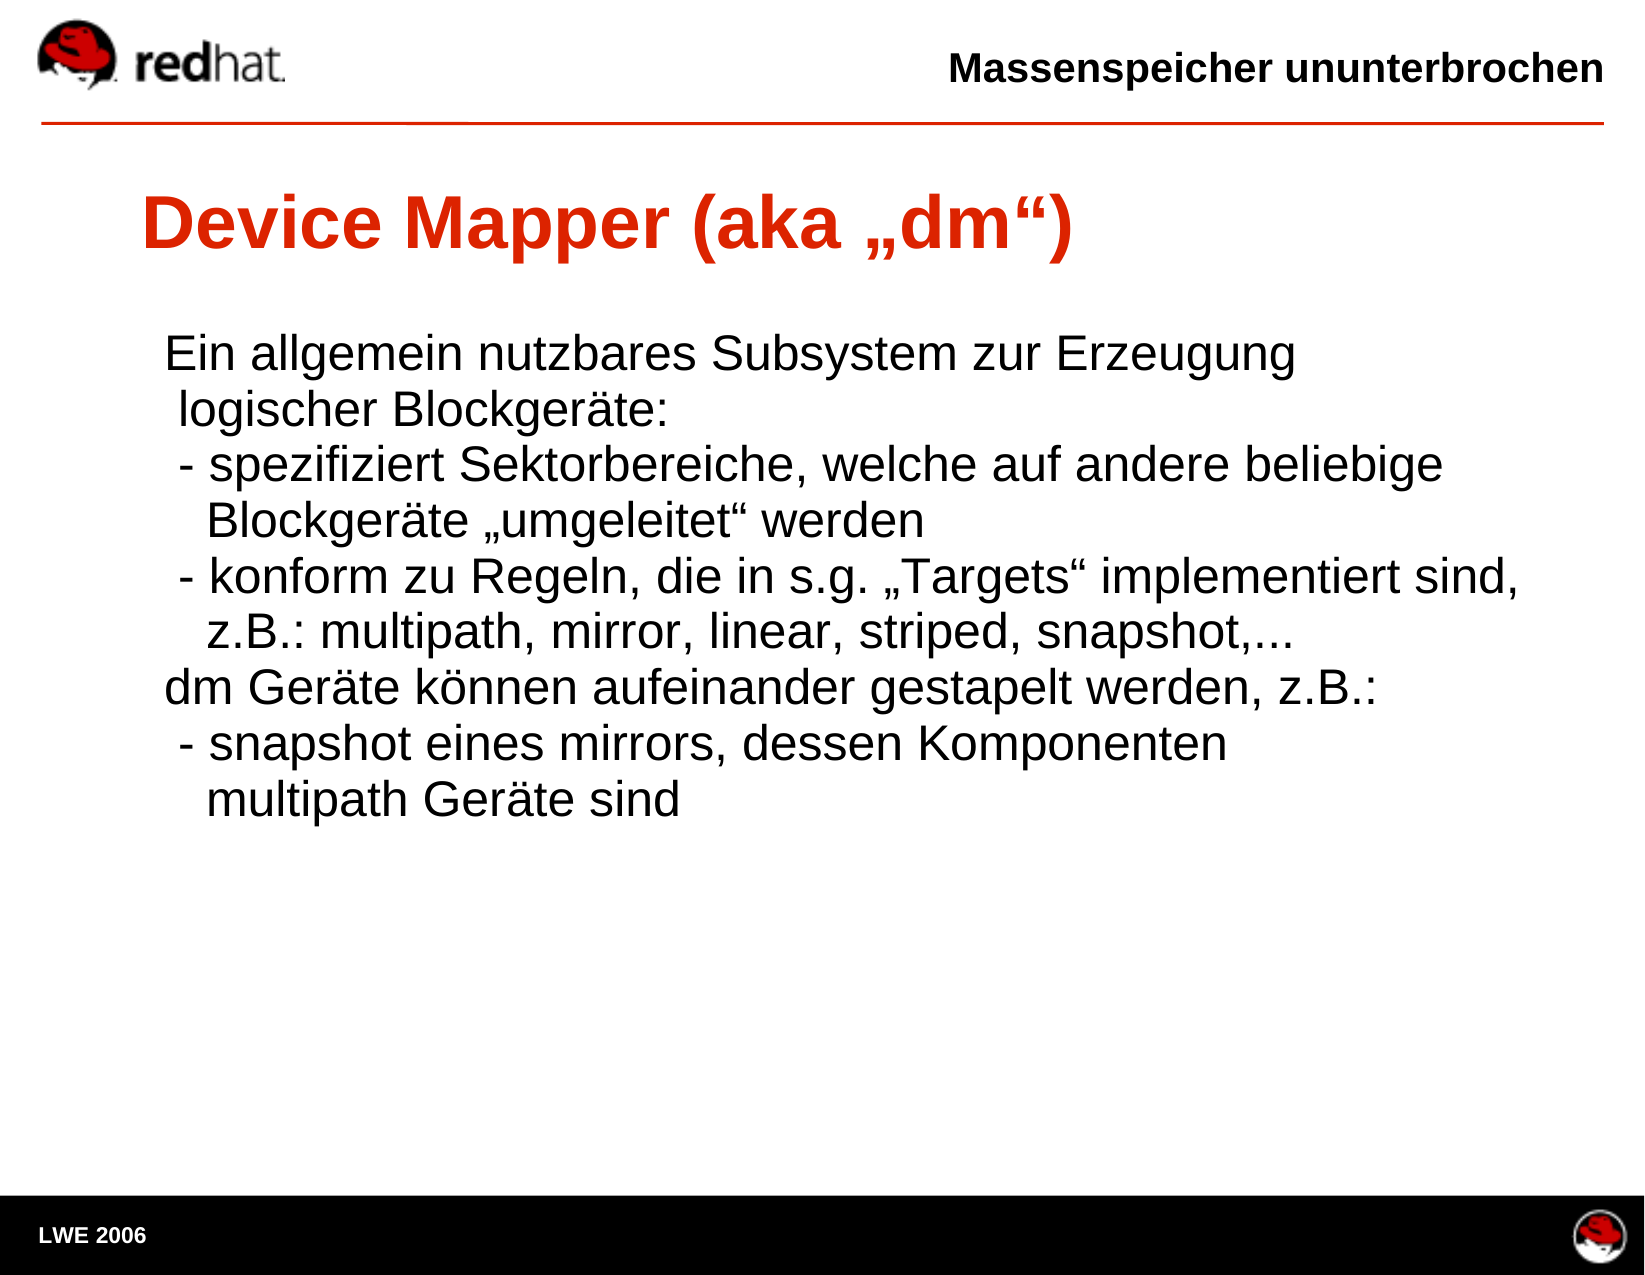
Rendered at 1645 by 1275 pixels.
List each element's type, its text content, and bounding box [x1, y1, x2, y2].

picture [36, 17, 285, 102]
text_box [0, 1195, 1645, 1275]
picture [1568, 1206, 1632, 1270]
text_box Ein allgemein nutzbares Subsystem zur Erzeugung logischer Blockgeräte: - spezifiziert Sektorbereiche, welche auf andere beliebige Blockgeräte „umgeleitet“ werden - konform zu Regeln, die in s.g. „Targets“ implementiert sind, z.B.: multipath, mirror, linear, striped, snapshot,... dm Geräte können aufeinander gestapelt werden, z.B.: - snapshot eines mirrors, dessen Komponenten multipath Geräte sind [150, 324, 1346, 419]
text_box LWE 2006 [38, 1222, 382, 1252]
text_box Device Mapper (aka „dm“) [141, 180, 755, 274]
text_box Massenspeicher ununterbrochen [959, 44, 1605, 97]
